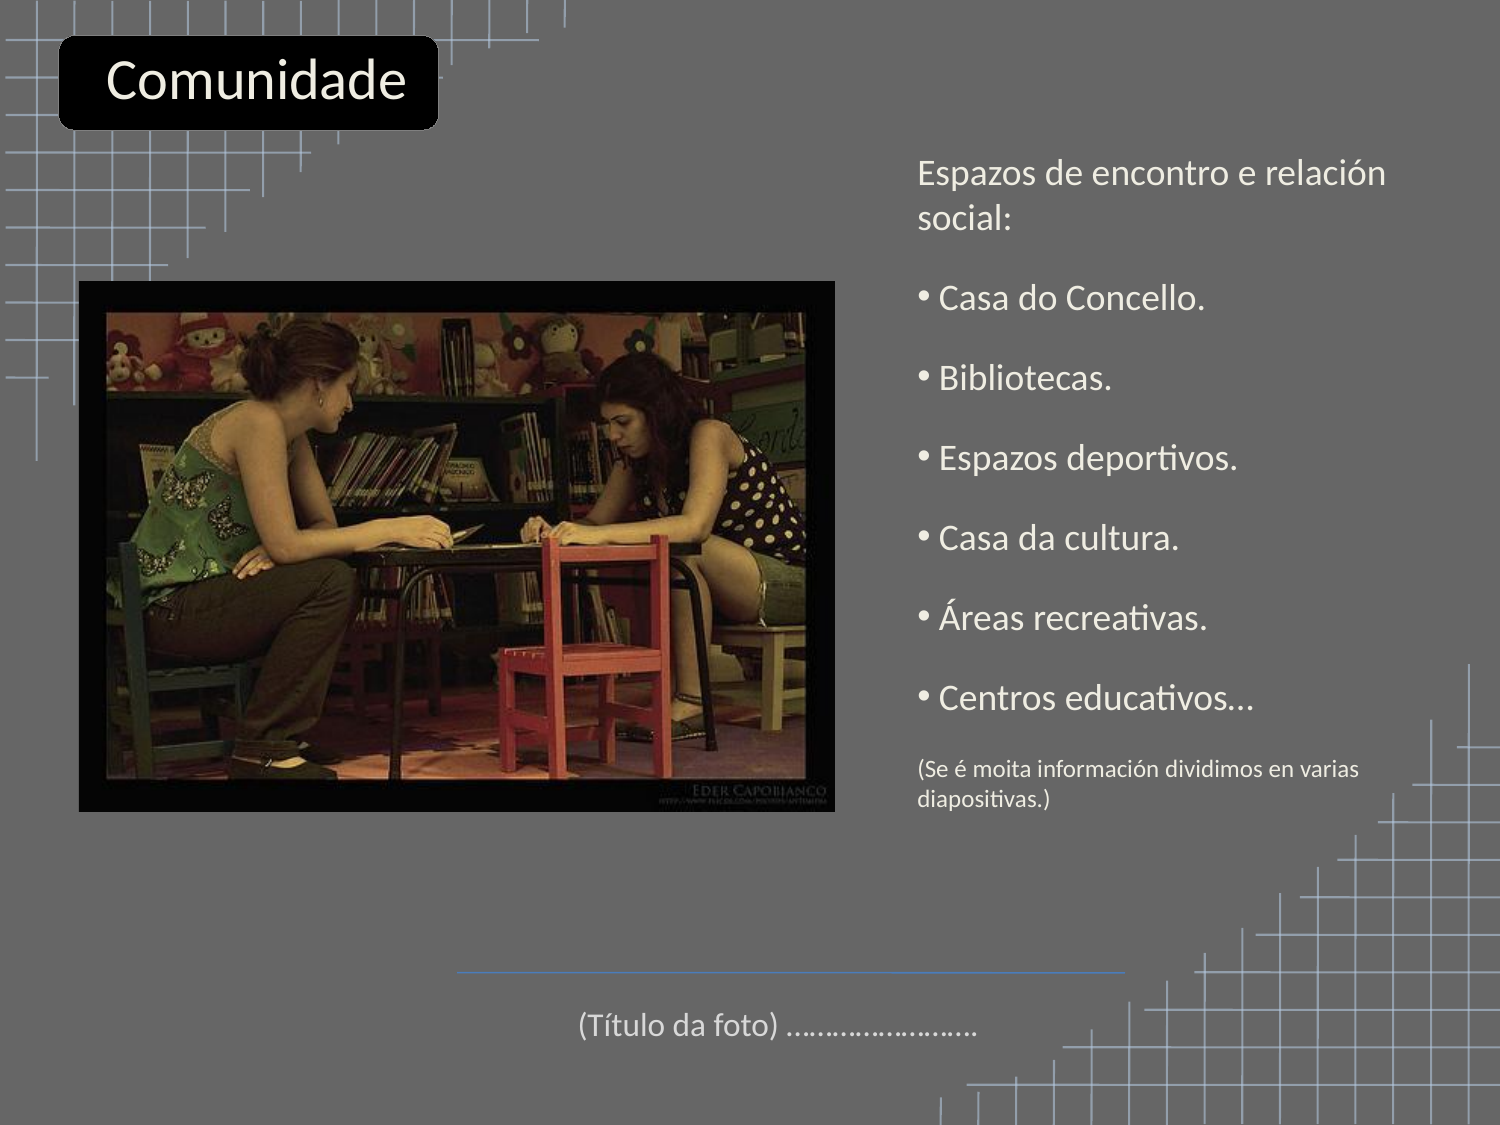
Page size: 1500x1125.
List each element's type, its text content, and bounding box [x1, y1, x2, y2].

text_box [78, 281, 835, 812]
text_box [58, 35, 429, 131]
title Comunidade [75, 23, 439, 129]
text_box (Título da foto) ……………………. [562, 996, 996, 1052]
text_box Espazos de encontro e relación social: Casa do Concello. Bibliotecas. Espazos deportivos. Casa da cultura. Áreas recreativas. Centros educativos… (Se é moita información dividimos en varias diapositivas.) [902, 140, 1454, 898]
